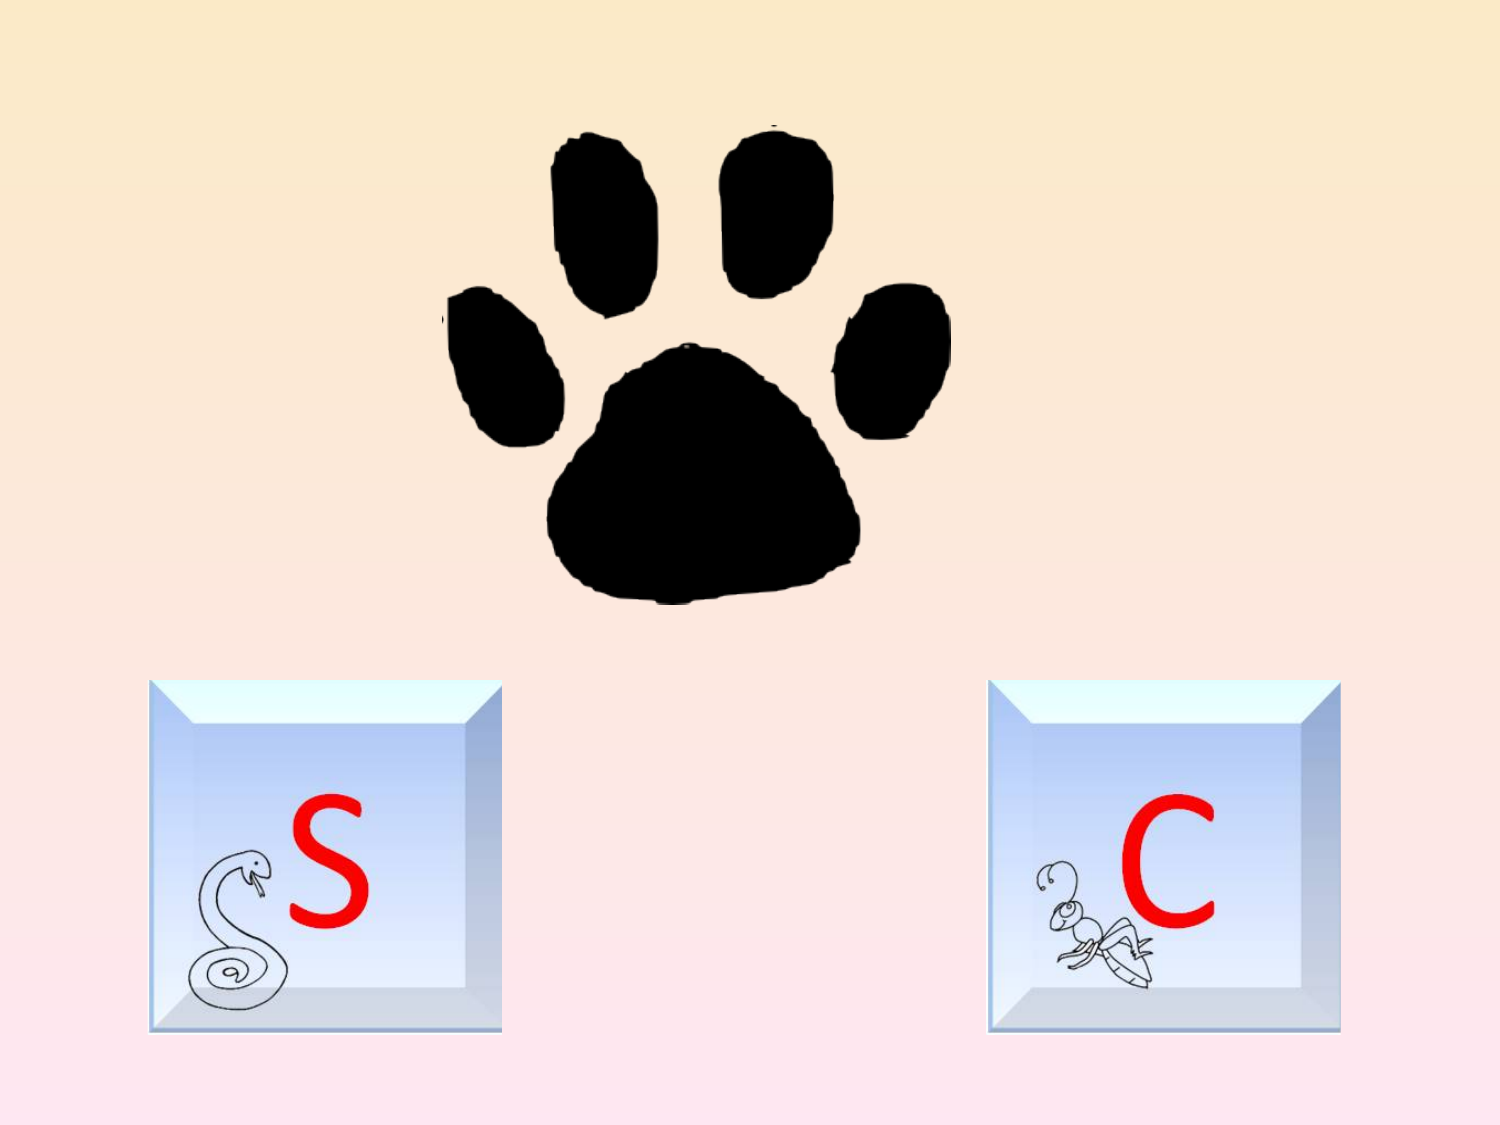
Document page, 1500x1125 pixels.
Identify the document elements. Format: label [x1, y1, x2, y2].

picture [986, 680, 1341, 1035]
picture [147, 680, 502, 1035]
picture [442, 125, 951, 605]
